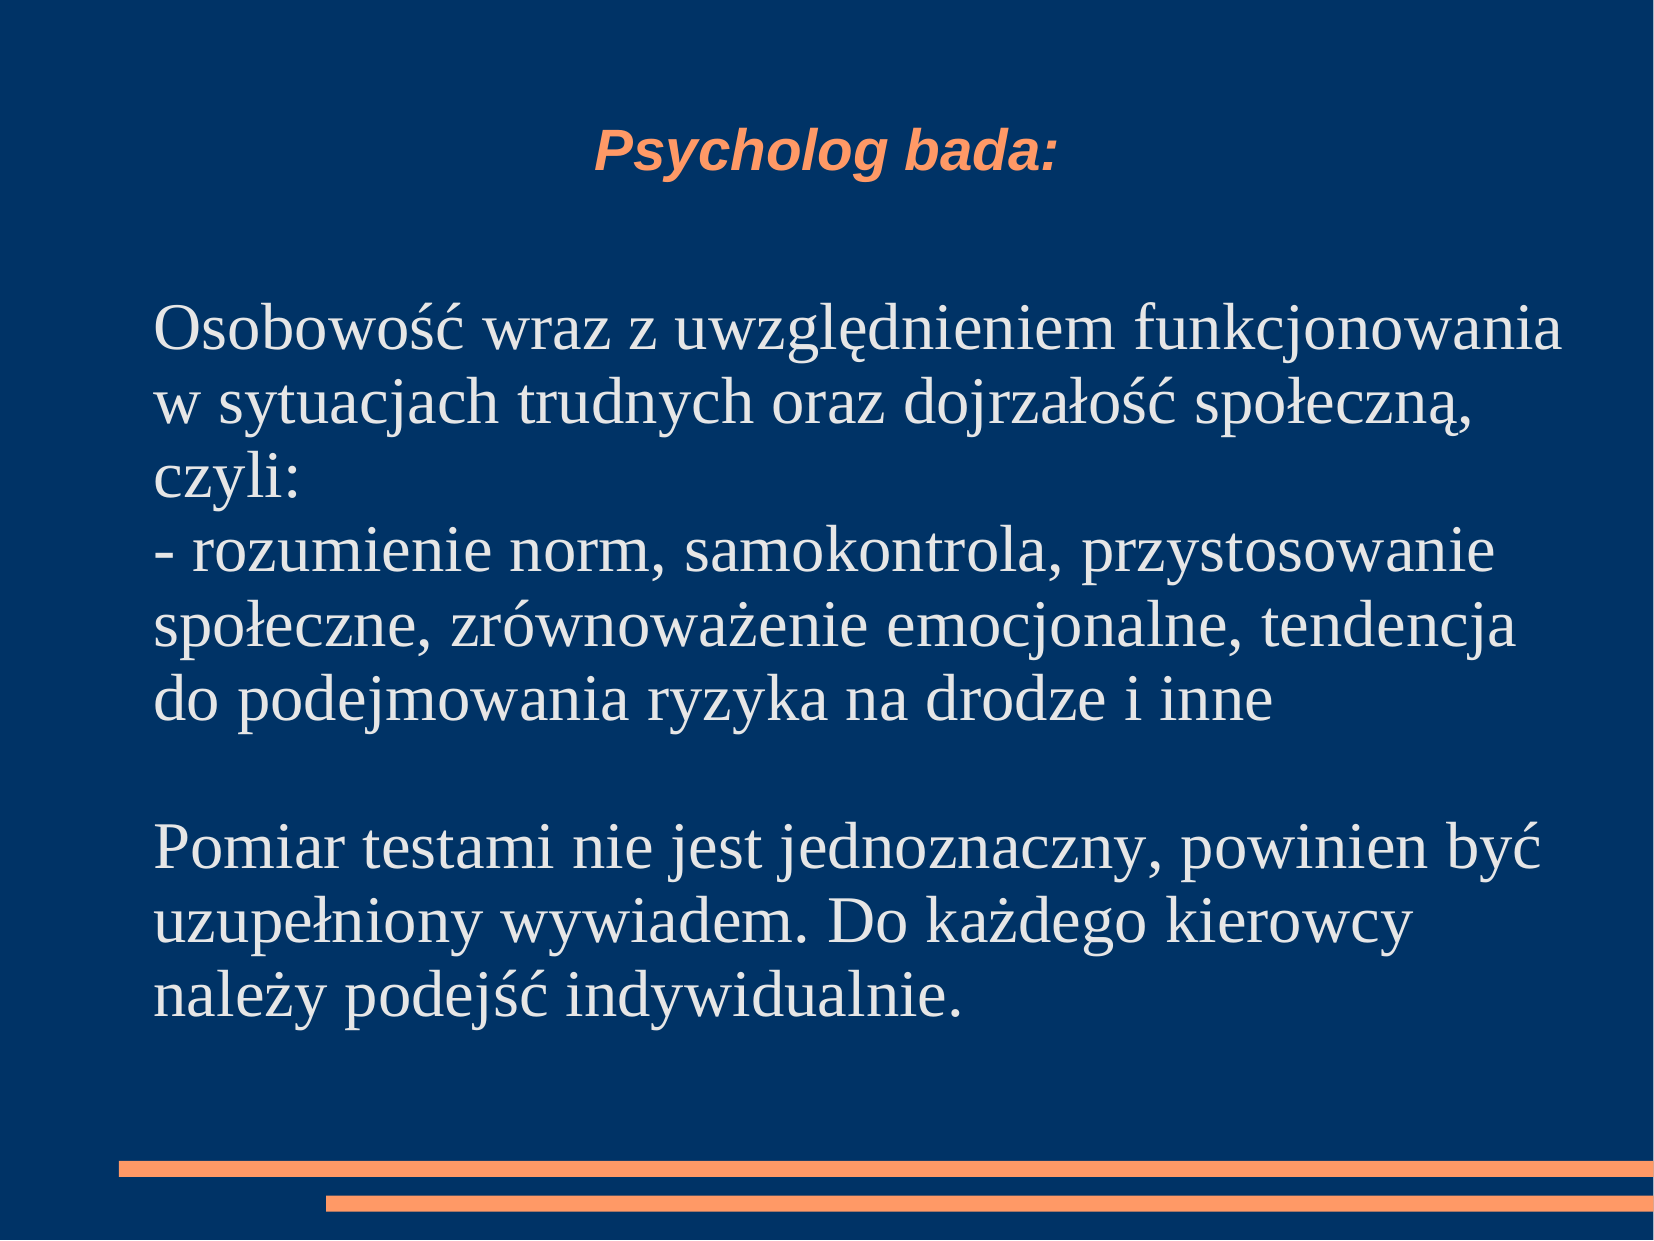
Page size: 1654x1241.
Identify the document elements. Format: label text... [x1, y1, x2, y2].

list Osobowość wraz z uwzględnieniem funkcjonowania w sytuacjach trudnych oraz dojrzałość społeczną, czyli: - rozumienie norm, samokontrola, przystosowanie społeczne, zrównoważenie emocjonalne, tendencja do podejmowania ryzyka na drodze i inne Pomiar testami nie jest jednoznaczny, powinien być uzupełniony wywiadem. Do każdego kierowcy należy podejść indywidualnie. [82, 290, 1571, 1109]
title Psycholog bada: [121, 46, 1534, 254]
